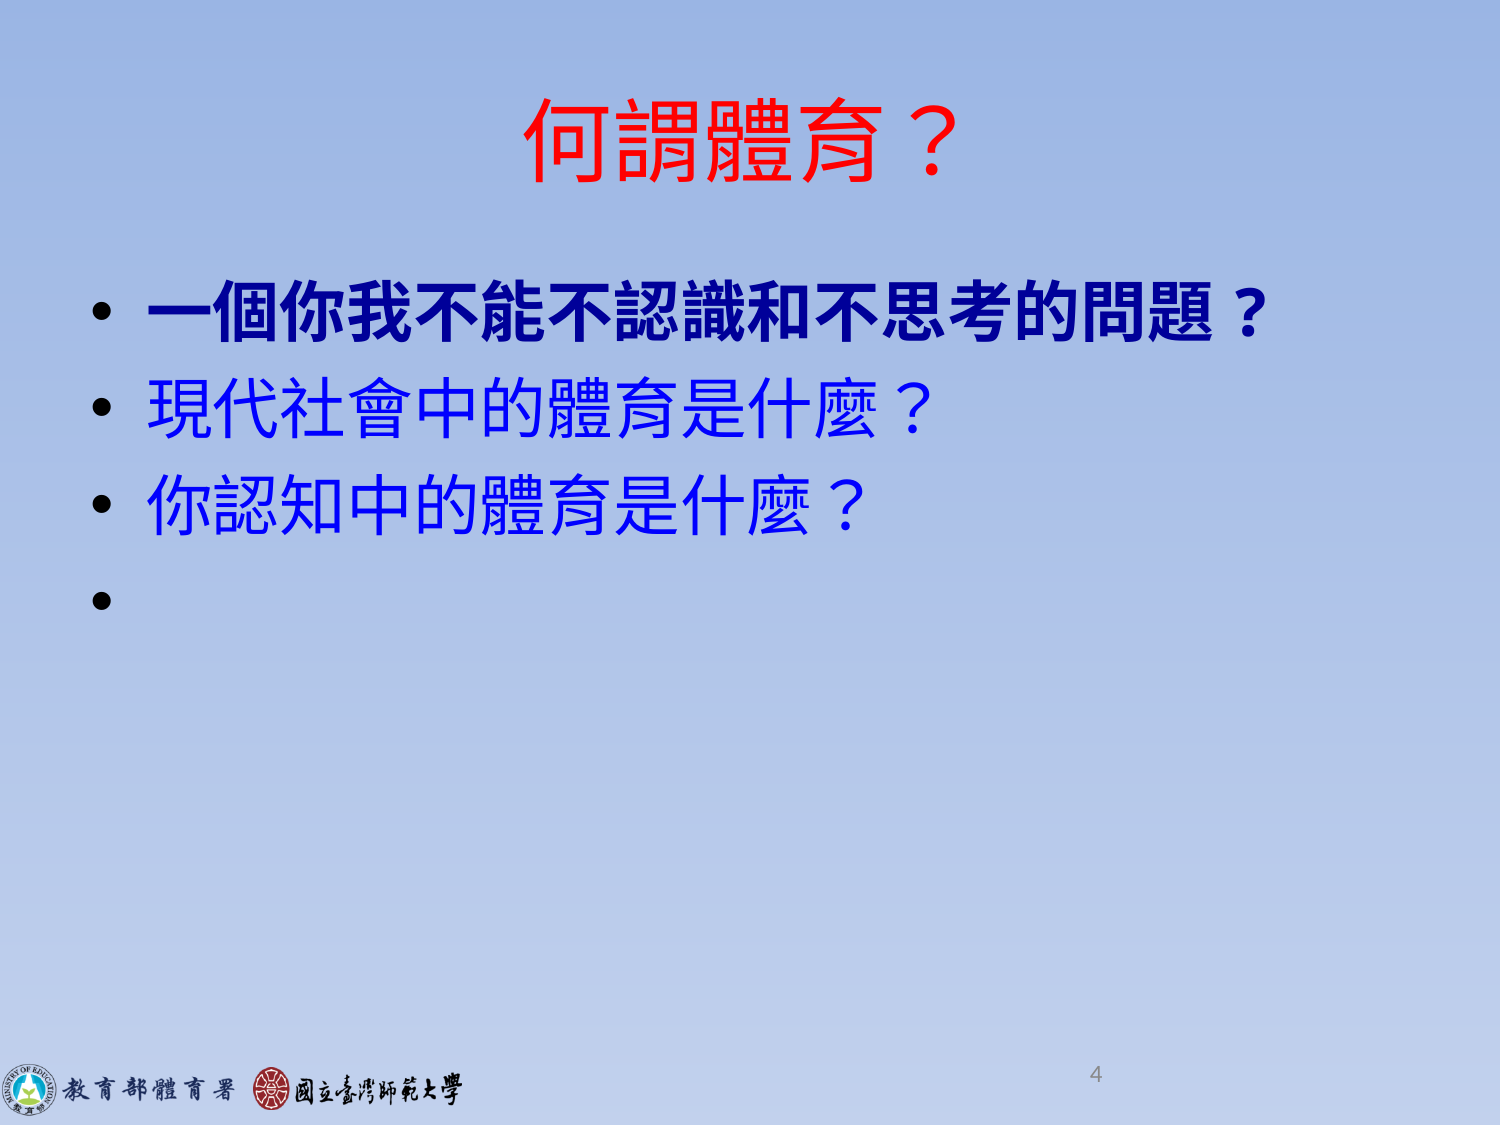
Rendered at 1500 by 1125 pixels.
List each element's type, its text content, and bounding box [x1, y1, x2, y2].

title 何謂體育？ [75, 45, 1426, 233]
text_box [1074, 1042, 1426, 1103]
list 一個你我不能不認識和不思考的問題? 現代社會中的體育是什麼？ 你認知中的體育是什麼？ [75, 262, 1426, 1005]
